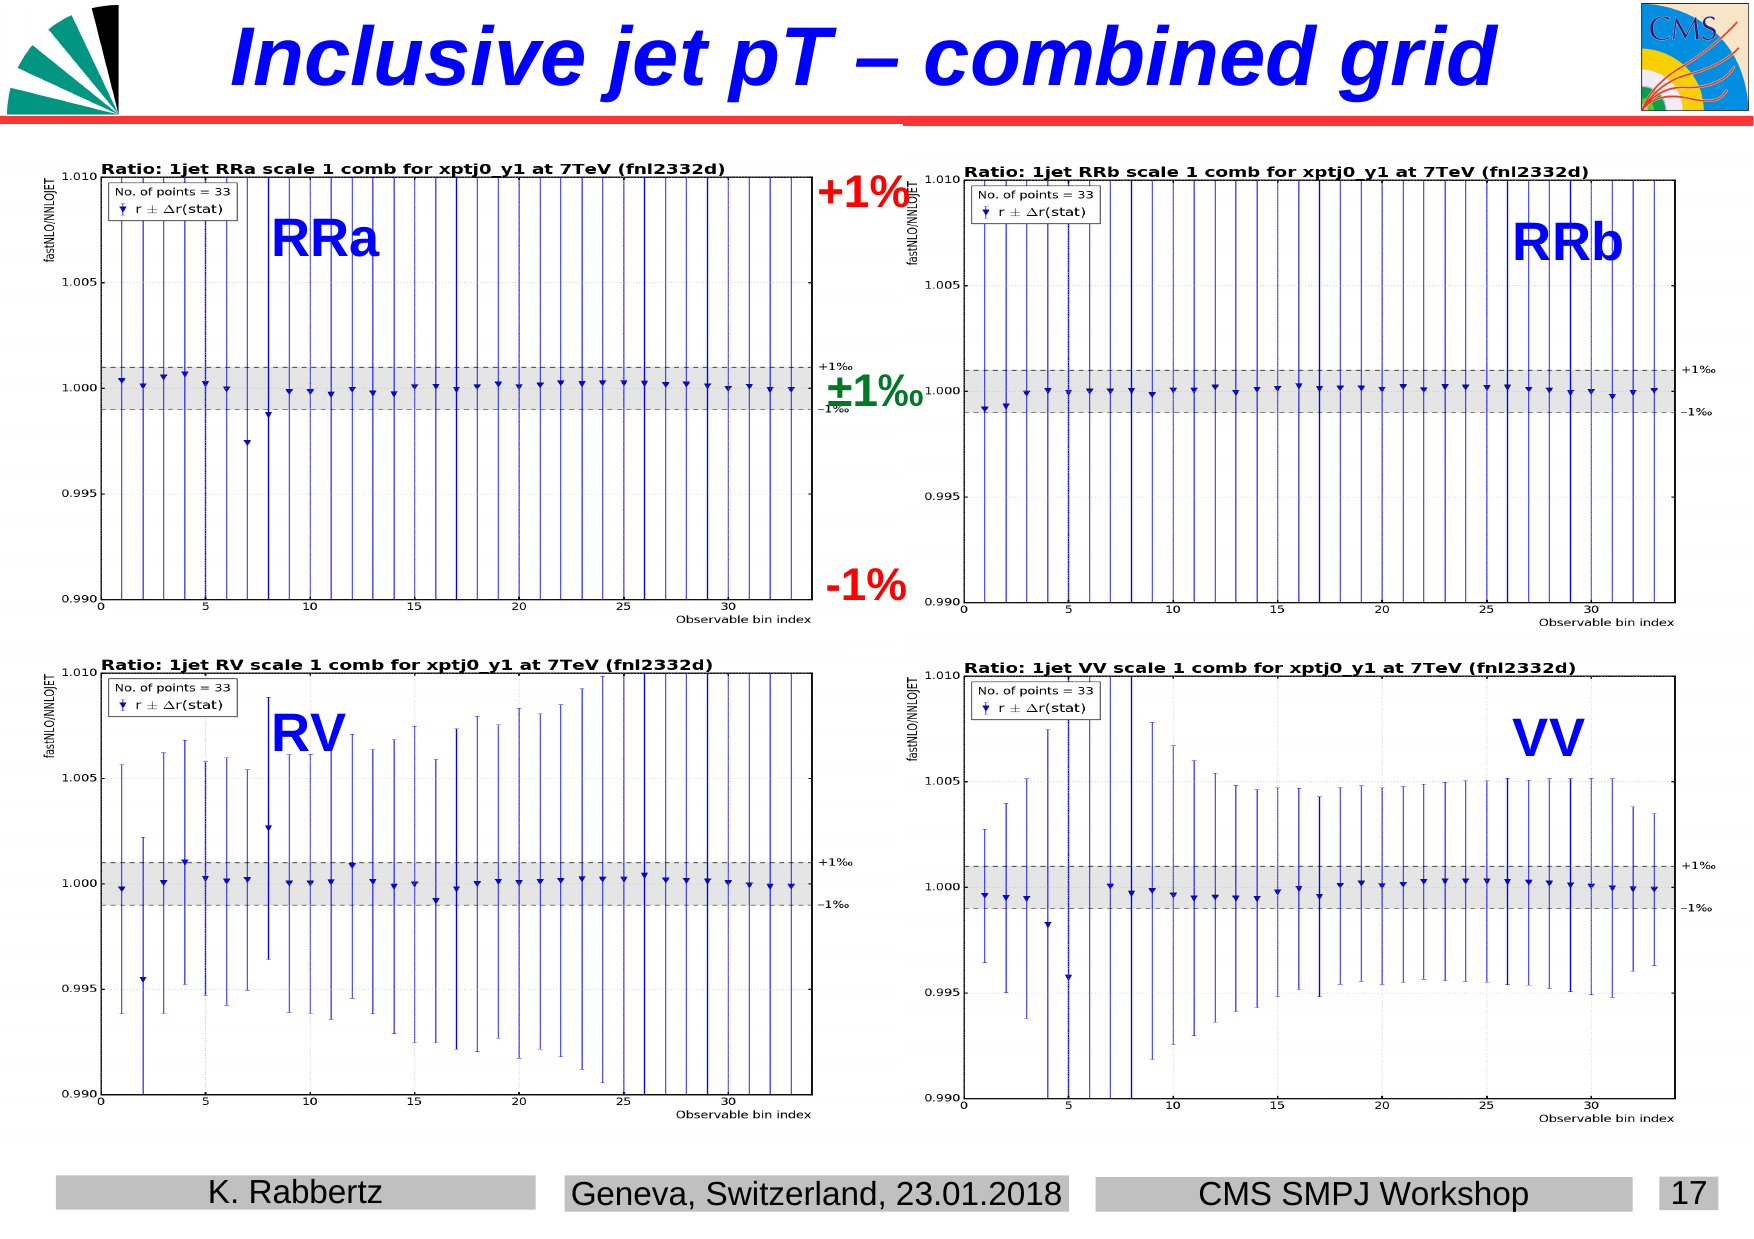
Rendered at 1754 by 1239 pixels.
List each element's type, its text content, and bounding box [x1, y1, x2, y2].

picture [7, 5, 119, 116]
text_box VV [1501, 701, 1638, 775]
text_box -1% [813, 553, 920, 617]
title Inclusive jet pT – combined grid [123, 0, 1606, 114]
text_box RRa [259, 201, 396, 274]
text_box RV [259, 696, 396, 770]
text_box RRb [1501, 205, 1638, 279]
picture [1641, 3, 1749, 111]
text_box ±1‰ [815, 359, 937, 423]
picture [0, 124, 1754, 1151]
text_box +1% [805, 160, 923, 224]
